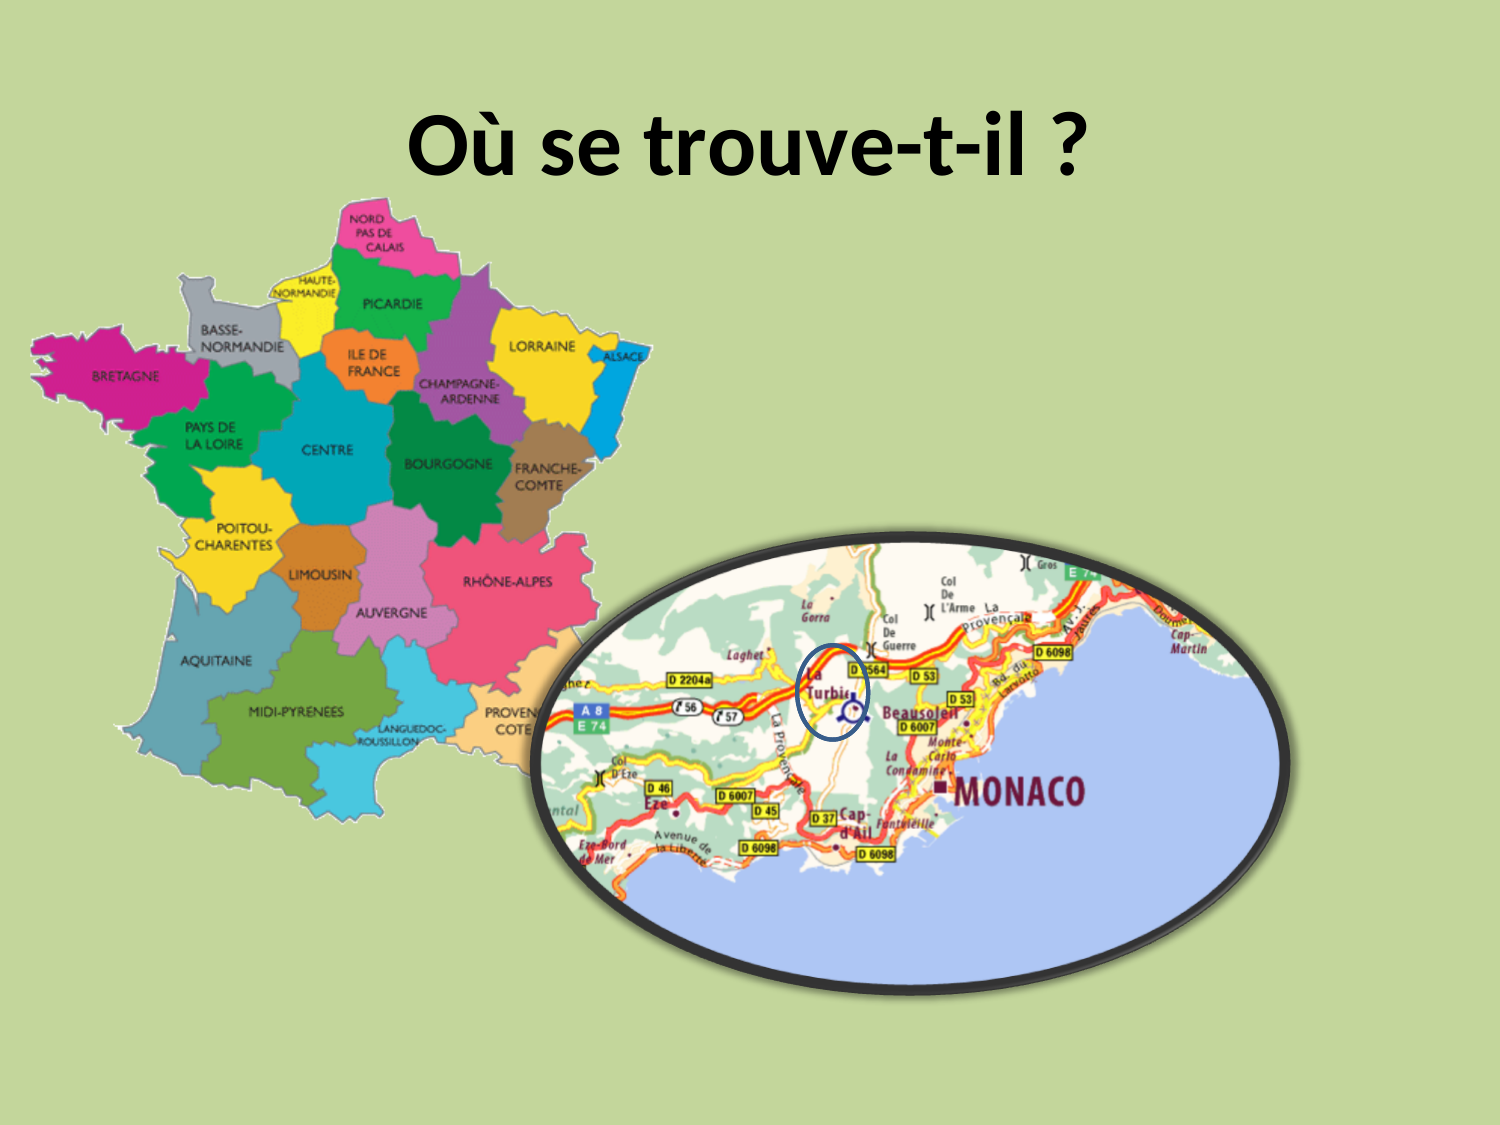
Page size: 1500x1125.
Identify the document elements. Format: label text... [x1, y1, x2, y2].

text_box [510, 515, 1310, 1013]
picture [29, 196, 655, 877]
title Où se trouve-t-il ? [75, 45, 1426, 233]
